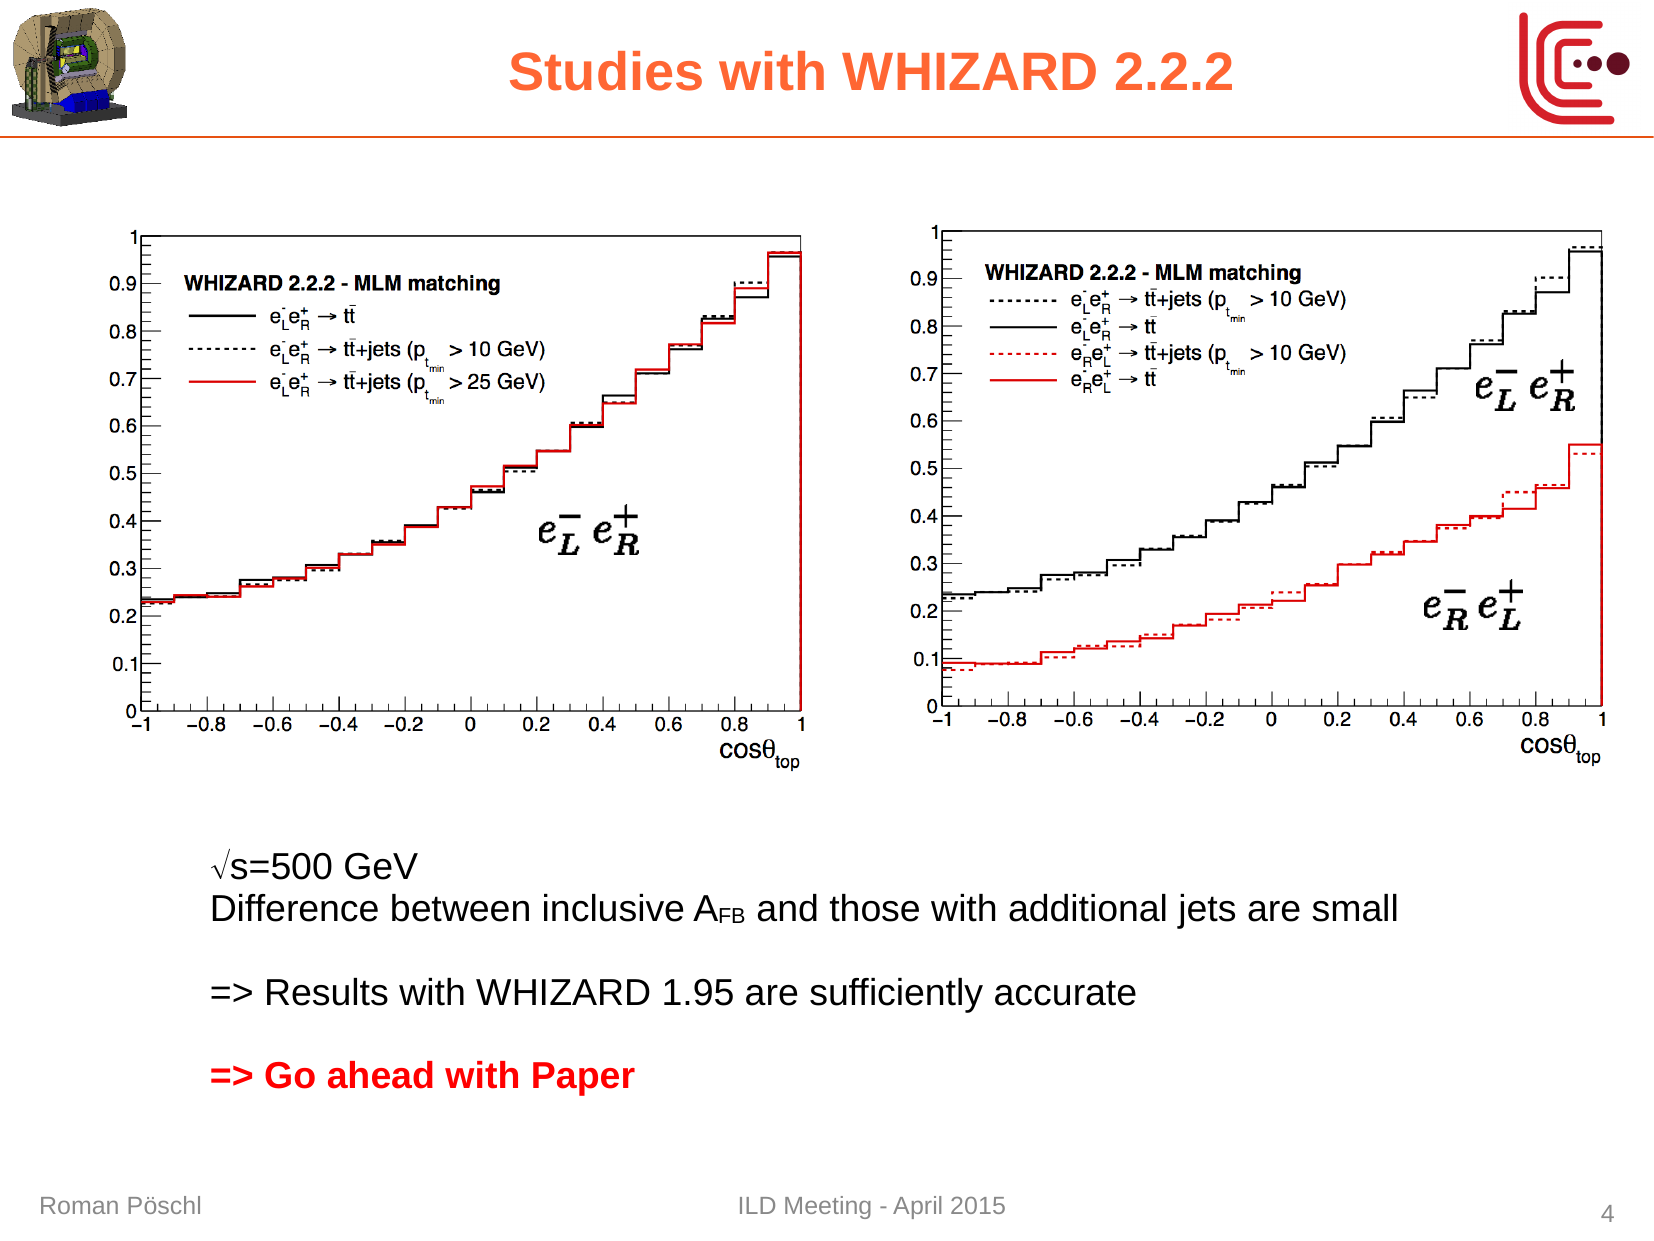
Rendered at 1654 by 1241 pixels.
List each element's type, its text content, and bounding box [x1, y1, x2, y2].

text_box √s=500 GeV Difference between inclusive AFB and those with additional jets are small => Results with WHIZARD 1.95 are sufficiently accurate => Go ahead with Paper [194, 837, 1440, 1121]
title Studies with WHIZARD 2.2.2 [128, 29, 1617, 113]
picture [7, 201, 1643, 807]
picture [11, 6, 128, 127]
picture [1508, 2, 1641, 135]
